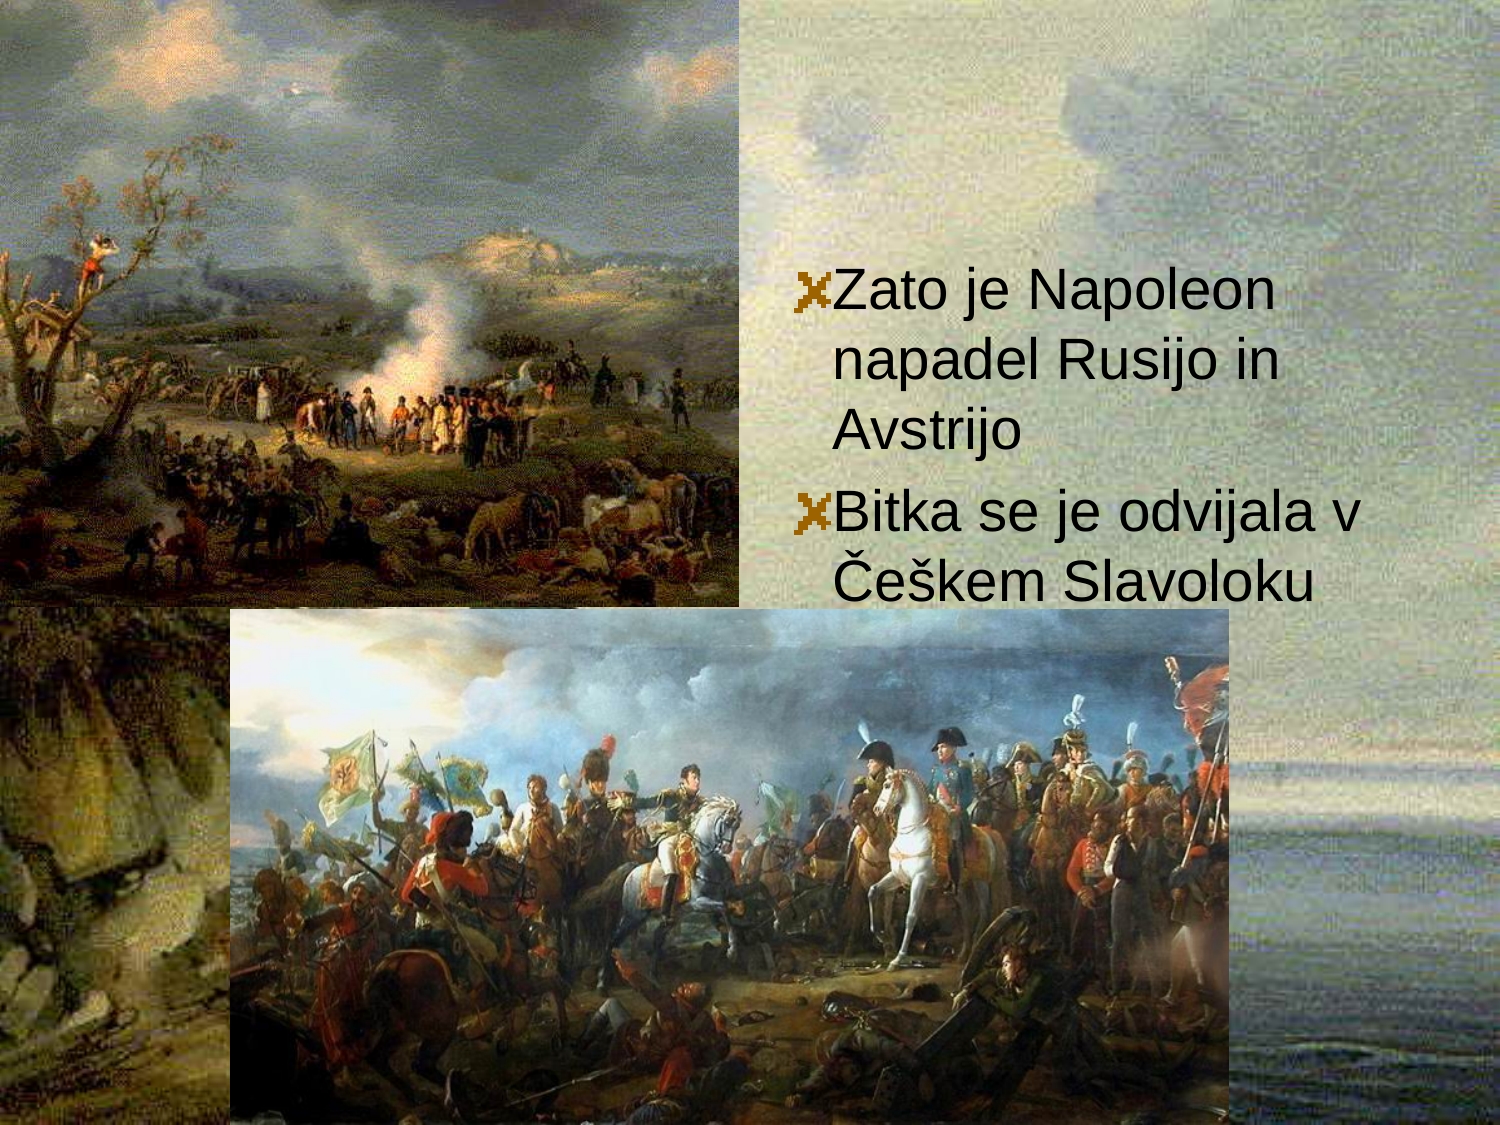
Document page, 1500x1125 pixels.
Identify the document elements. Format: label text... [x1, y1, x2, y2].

picture [0, 0, 1500, 1125]
list Zato je Napoleon napadel Rusijo in Avstrijo Bitka se je odvijala v Češkem Slavoloku [761, 243, 1425, 986]
